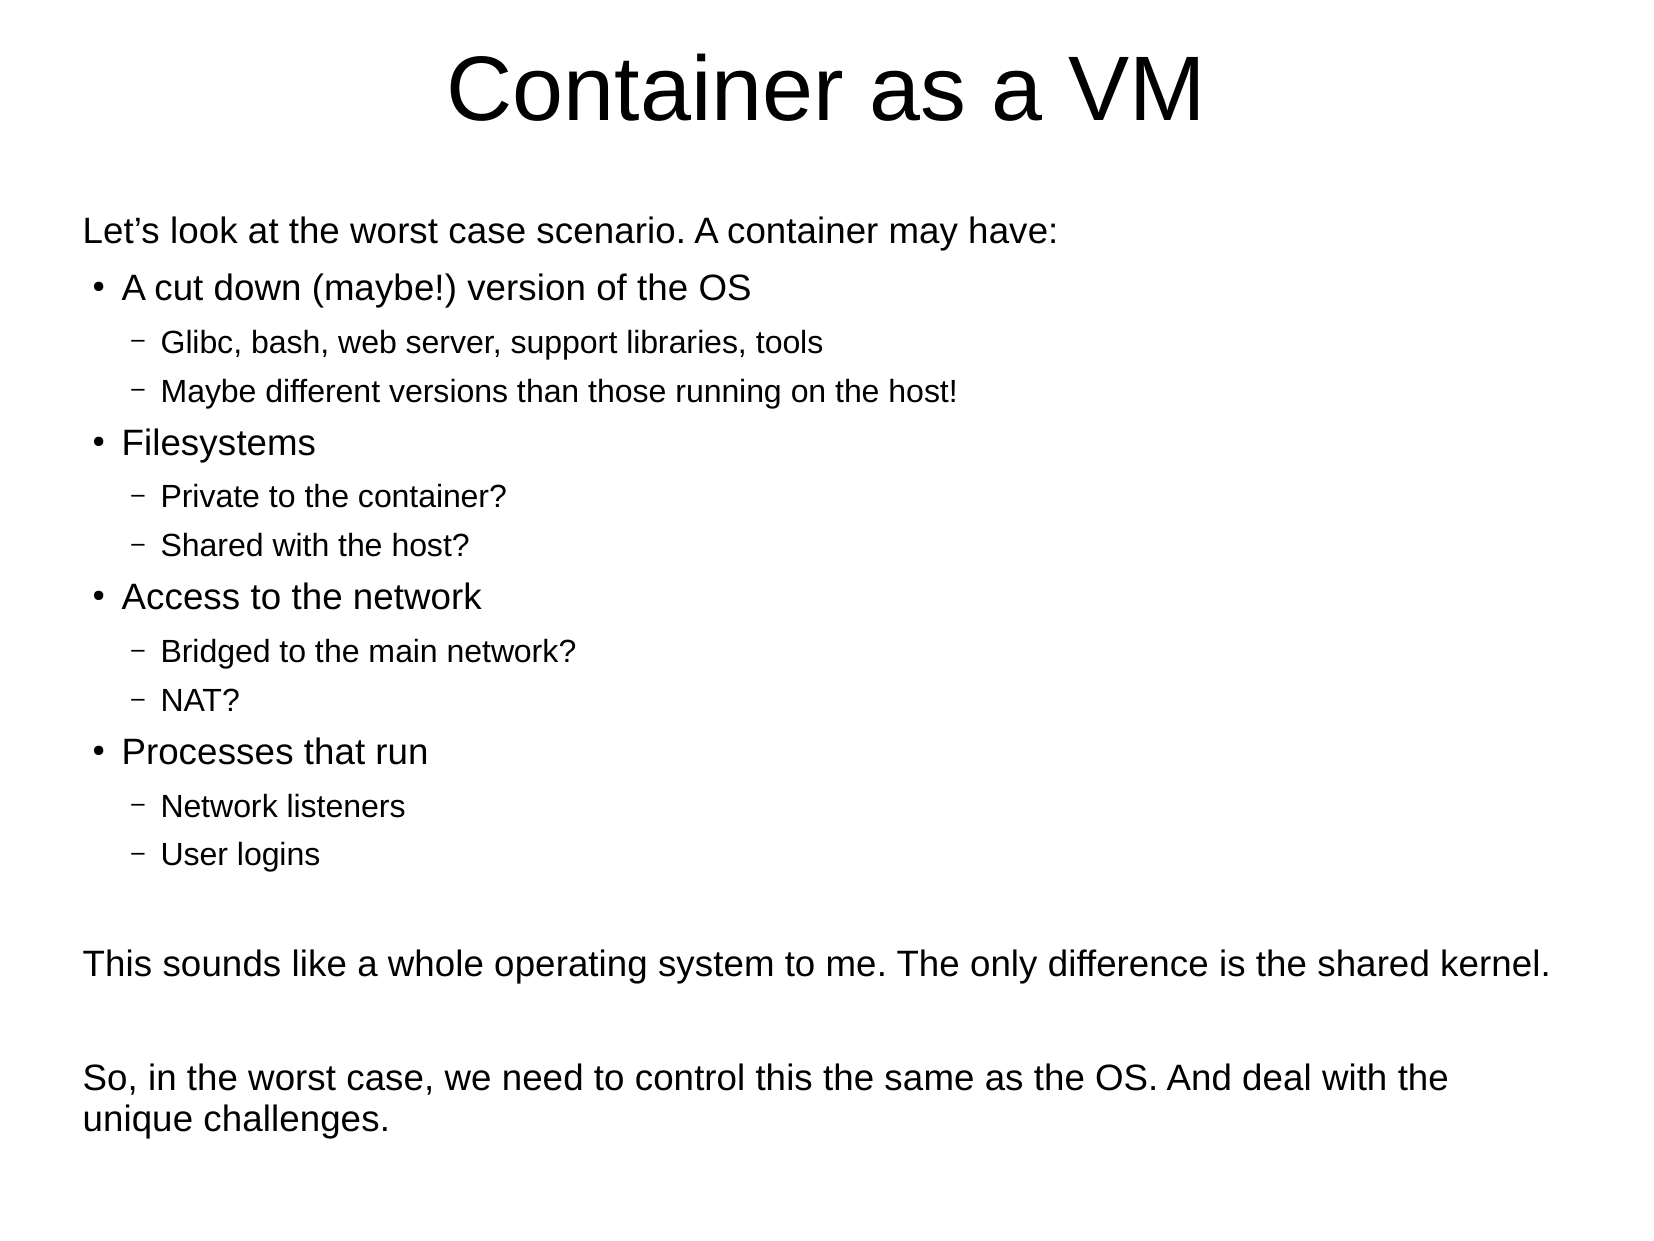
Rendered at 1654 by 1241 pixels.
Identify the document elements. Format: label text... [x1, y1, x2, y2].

list Let’s look at the worst case scenario. A container may have: A cut down (maybe!) version of the OS Glibc, bash, web server, support libraries, tools Maybe different versions than those running on the host! Filesystems Private to the container? Shared with the host? Access to the network Bridged to the main network? NAT? Processes that run Network listeners User logins This sounds like a whole operating system to me. The only difference is the shared kernel. So, in the worst case, we need to control this the same as the OS. And deal with the unique challenges. [82, 210, 1571, 1171]
title Container as a VM [82, 13, 1571, 166]
